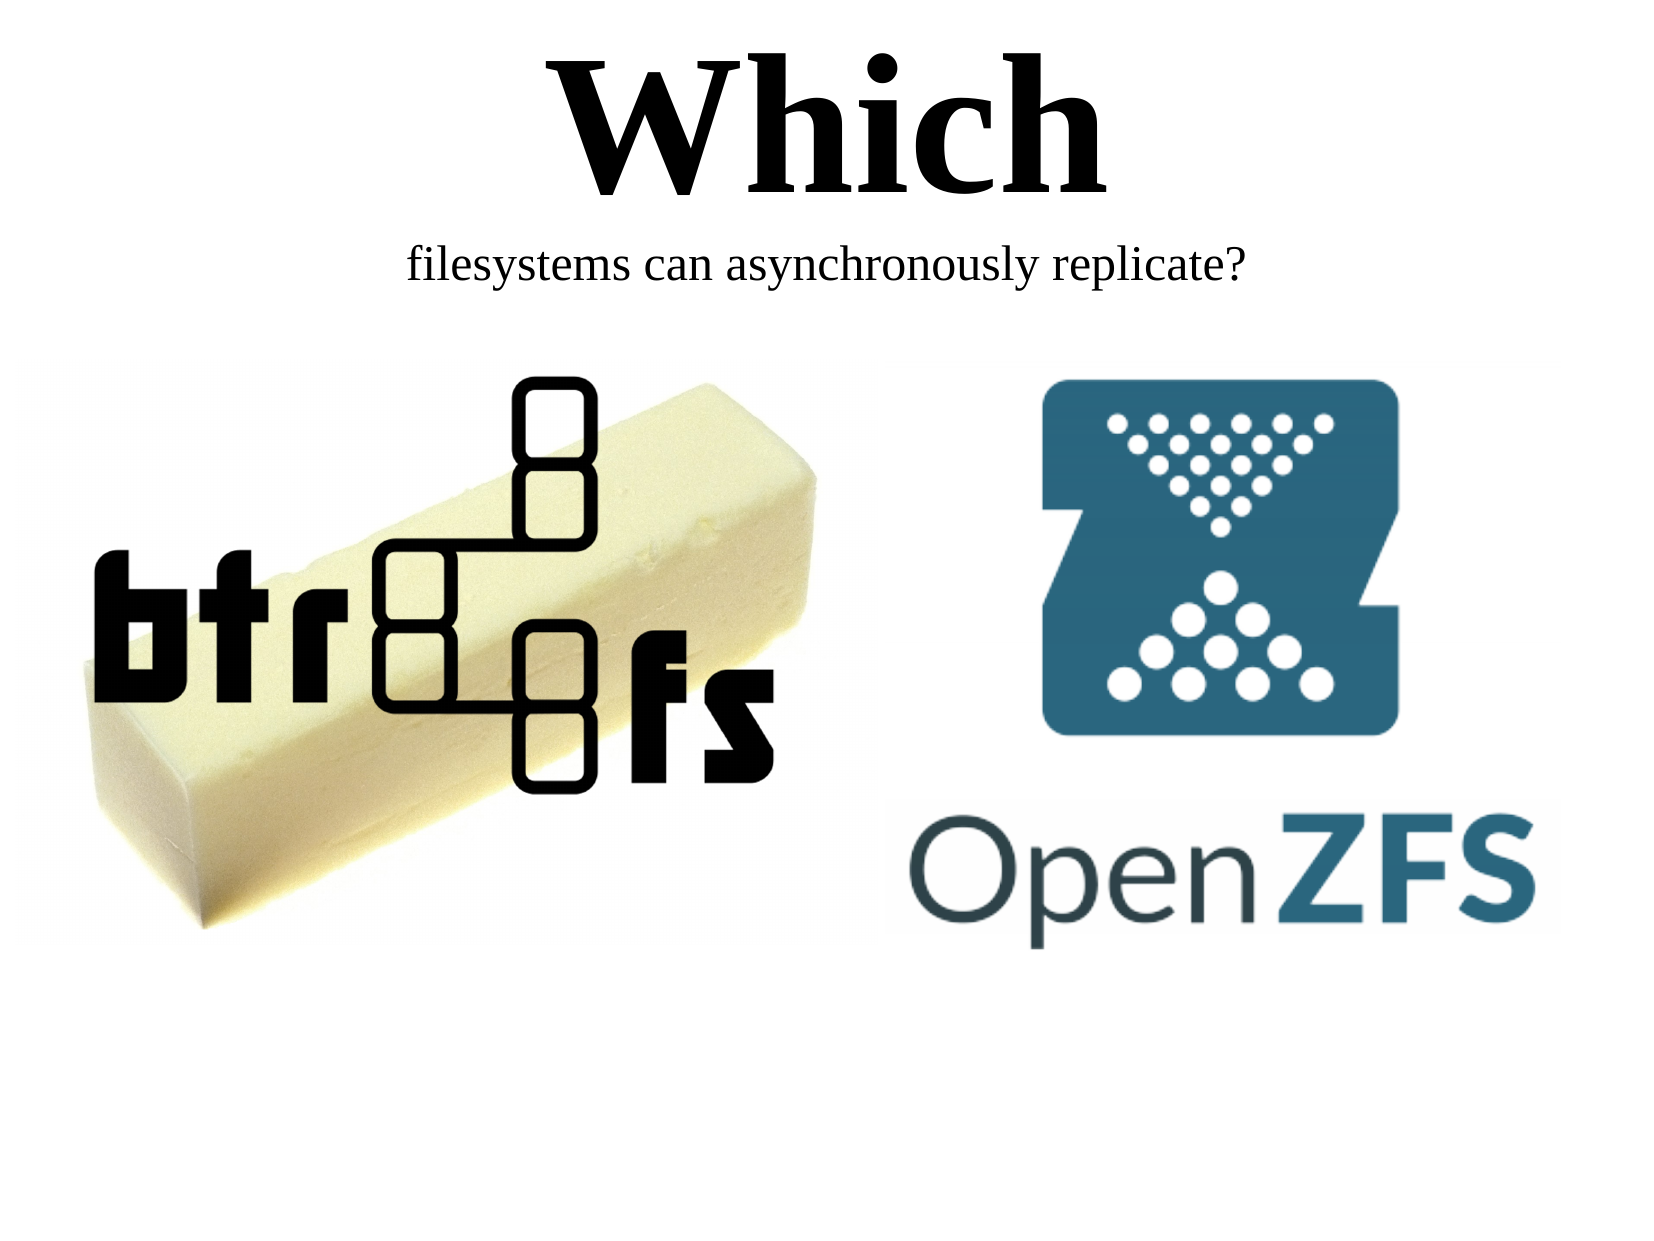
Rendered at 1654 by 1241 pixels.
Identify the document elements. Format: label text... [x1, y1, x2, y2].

picture [15, 359, 878, 946]
picture [885, 355, 1561, 976]
title Which filesystems can asynchronously replicate? [82, 14, 1571, 292]
